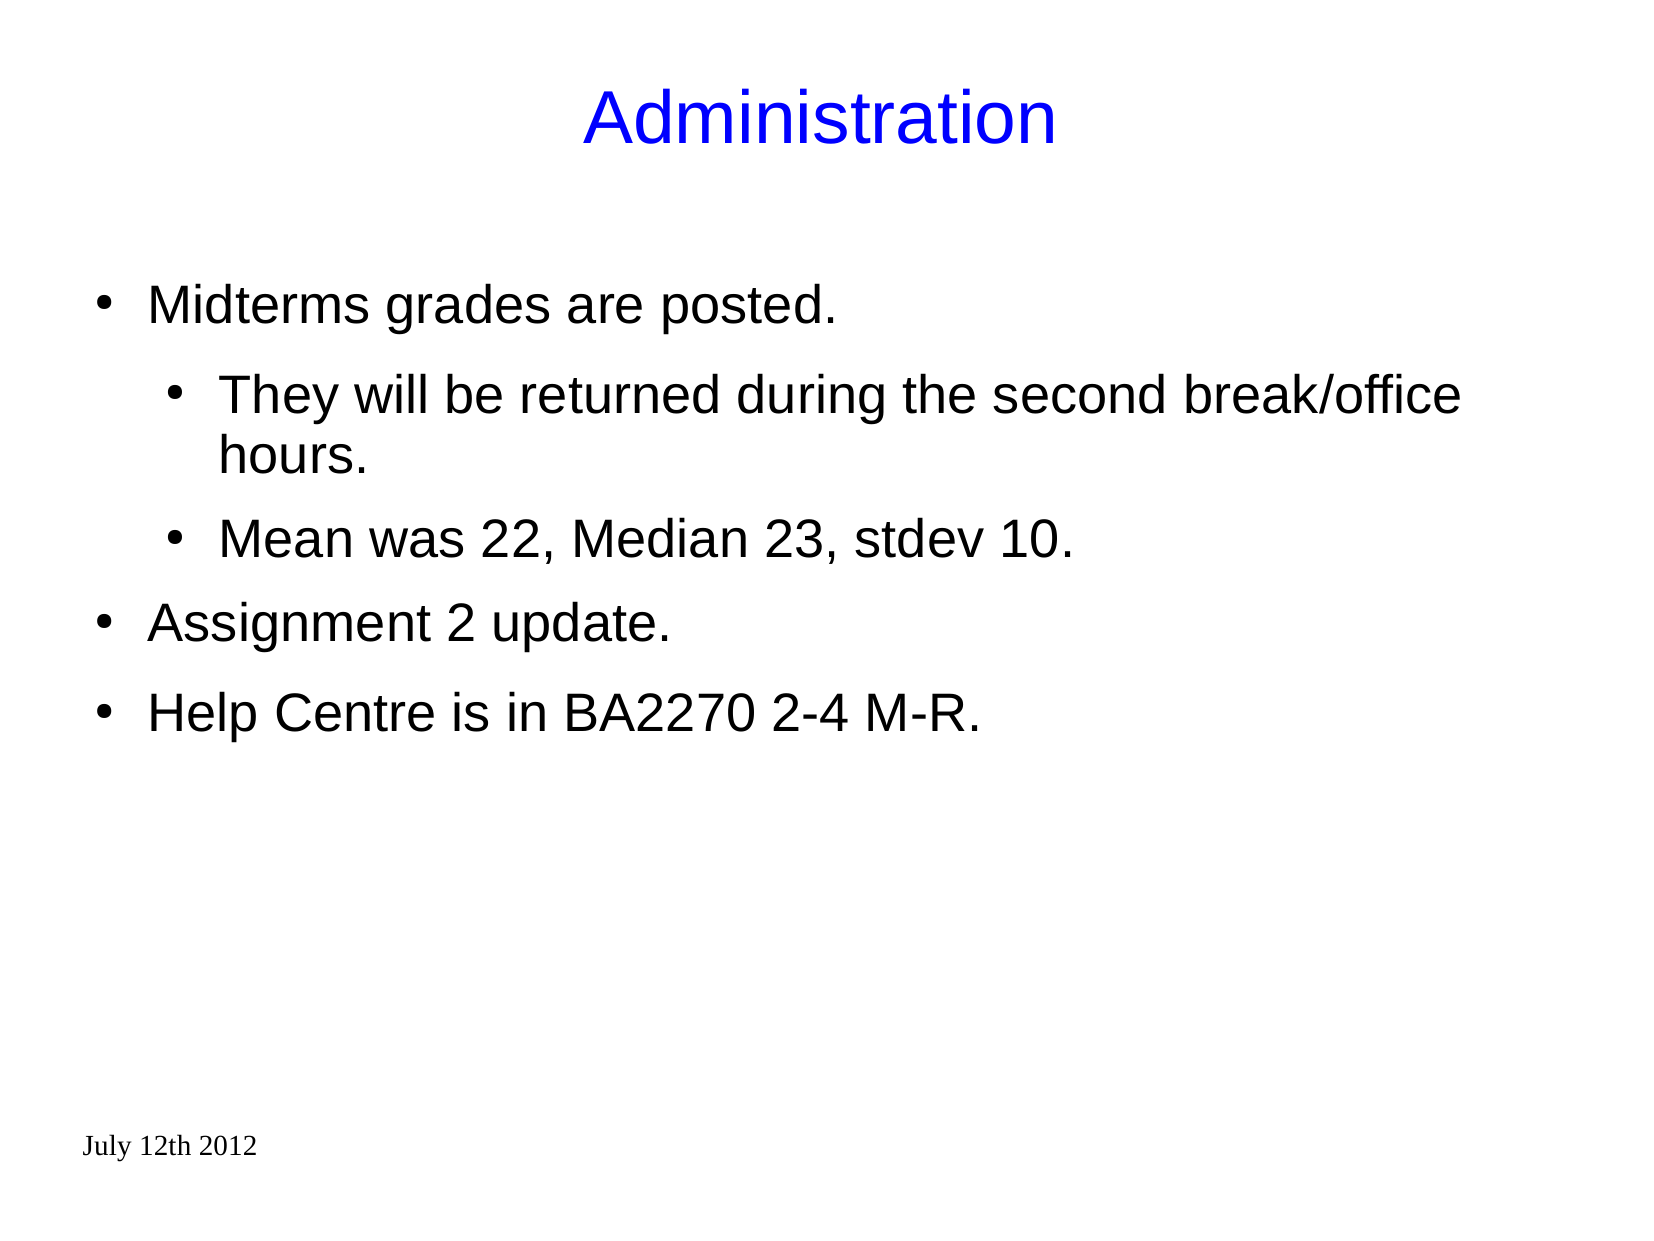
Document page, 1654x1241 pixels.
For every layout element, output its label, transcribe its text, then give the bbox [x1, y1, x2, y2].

list Midterms grades are posted. They will be returned during the second break/office hours. Mean was 22, Median 23, stdev 10. Assignment 2 update. Help Centre is in BA2270 2-4 M-R. [76, 274, 1565, 1093]
title Administration [76, 58, 1565, 178]
